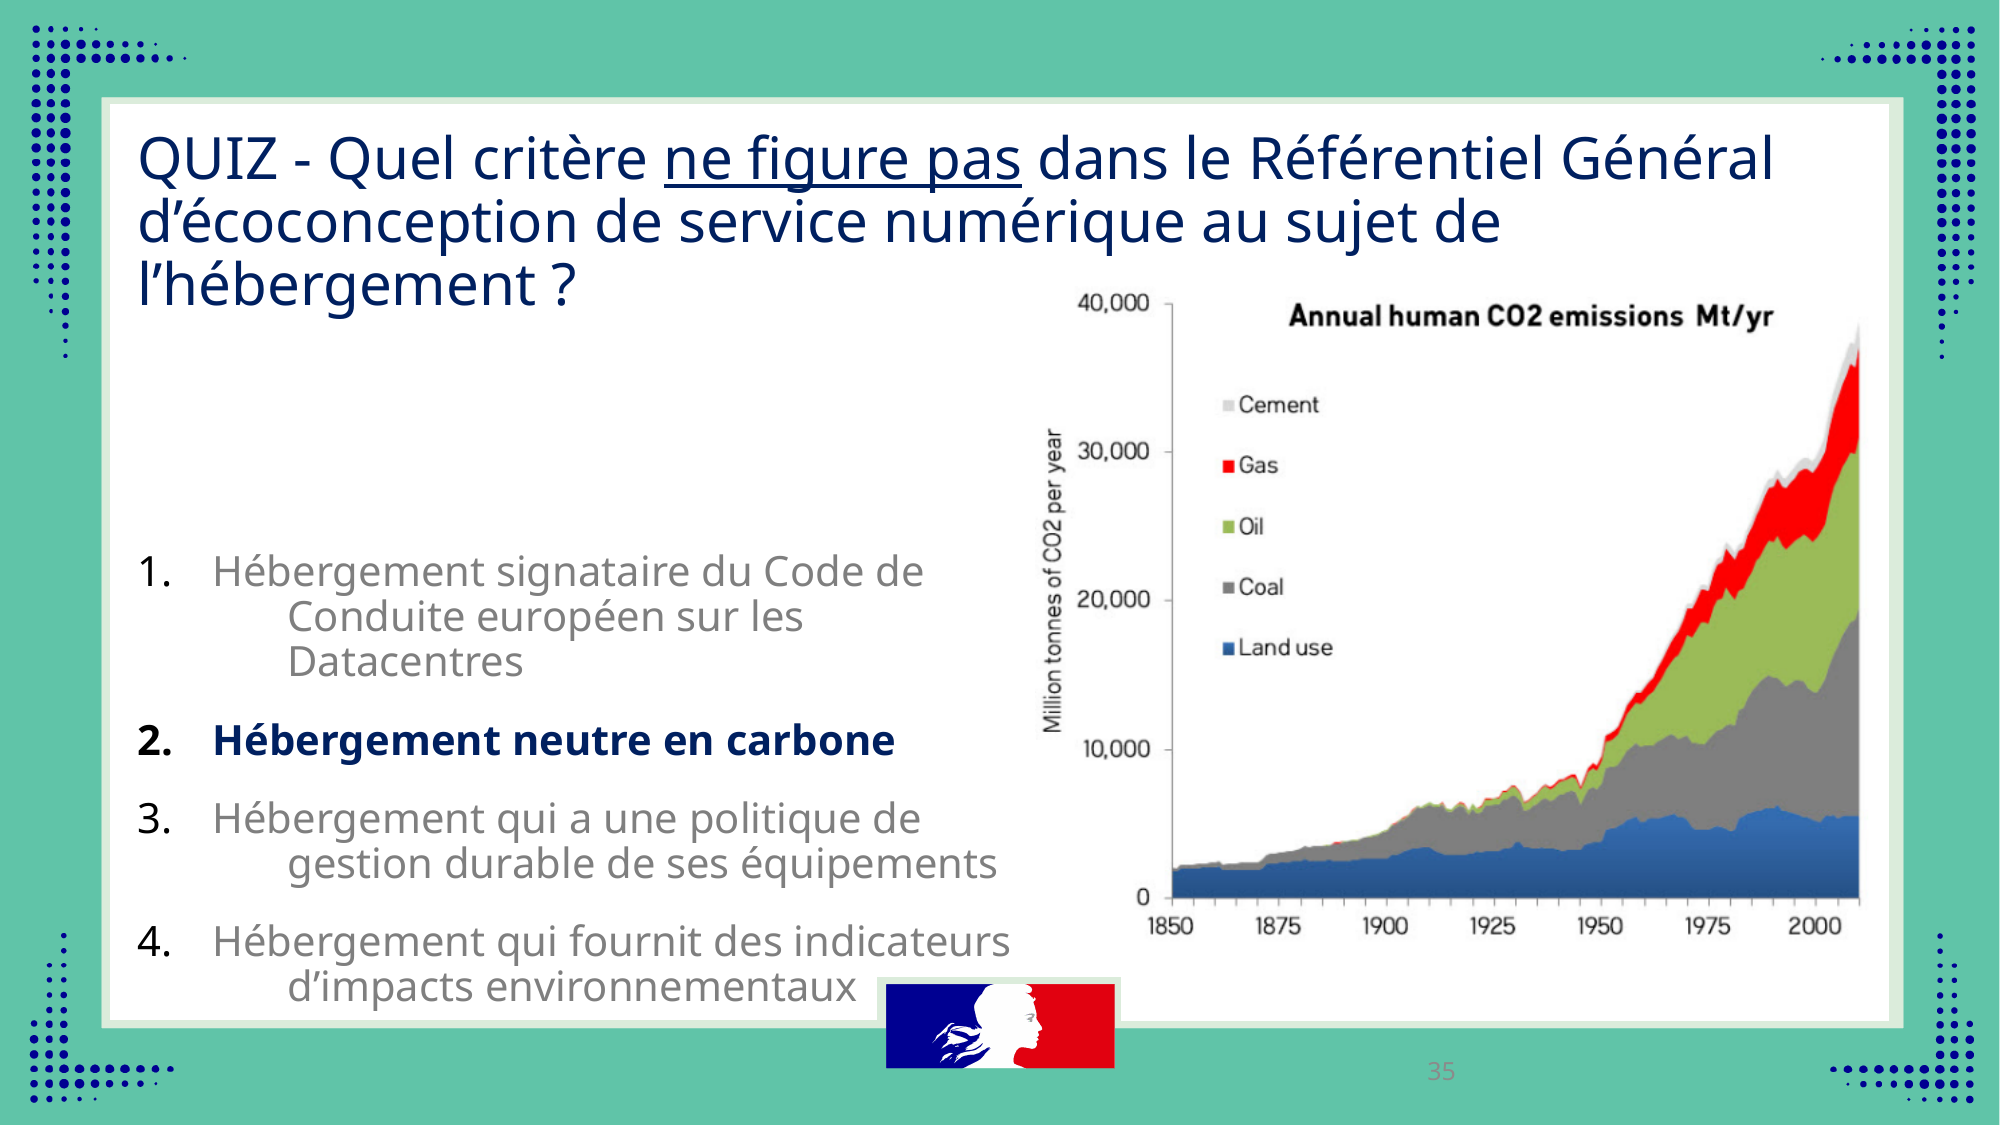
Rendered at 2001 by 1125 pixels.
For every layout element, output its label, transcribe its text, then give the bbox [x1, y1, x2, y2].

text_box <numéro> [1412, 1042, 1863, 1103]
subtitle Hébergement signataire du Code de Conduite européen sur les Datacentres Hébergement neutre en carbone Hébergement qui a une politique de gestion durable de ses équipements Hébergement qui fournit des indicateurs d’impacts environnementaux [137, 550, 1012, 699]
picture [0, 0, 2000, 1125]
title QUIZ - Quel critère ne figure pas dans le Référentiel Général d’écoconception de service numérique au sujet de l’hébergement ? [137, 129, 1863, 278]
